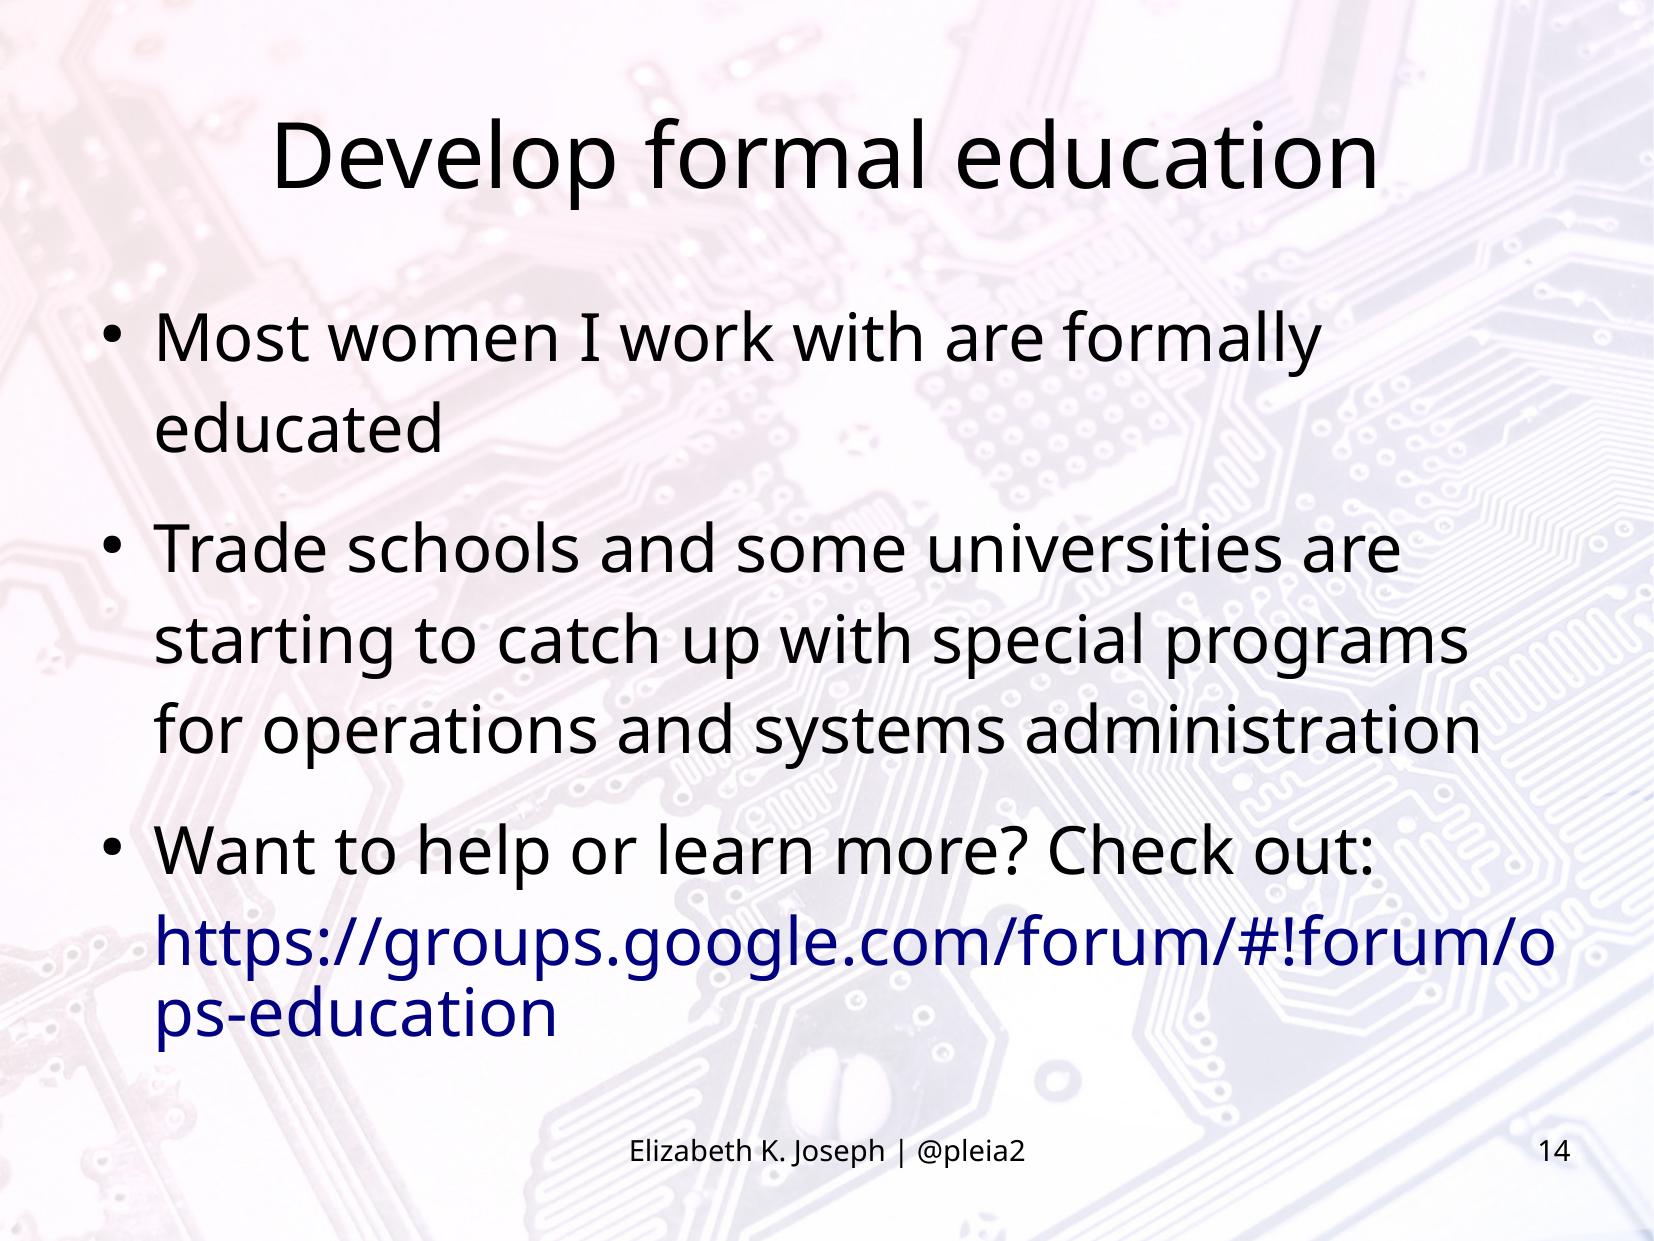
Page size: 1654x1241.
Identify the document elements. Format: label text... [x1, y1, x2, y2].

title Develop formal education [82, 49, 1571, 257]
list Most women I work with are formally educated Trade schools and some universities are starting to catch up with special programs for operations and systems administration Want to help or learn more? Check out: https://groups.google.com/forum/#!forum/ops-education [82, 290, 1571, 1010]
picture [0, 0, 1654, 1241]
